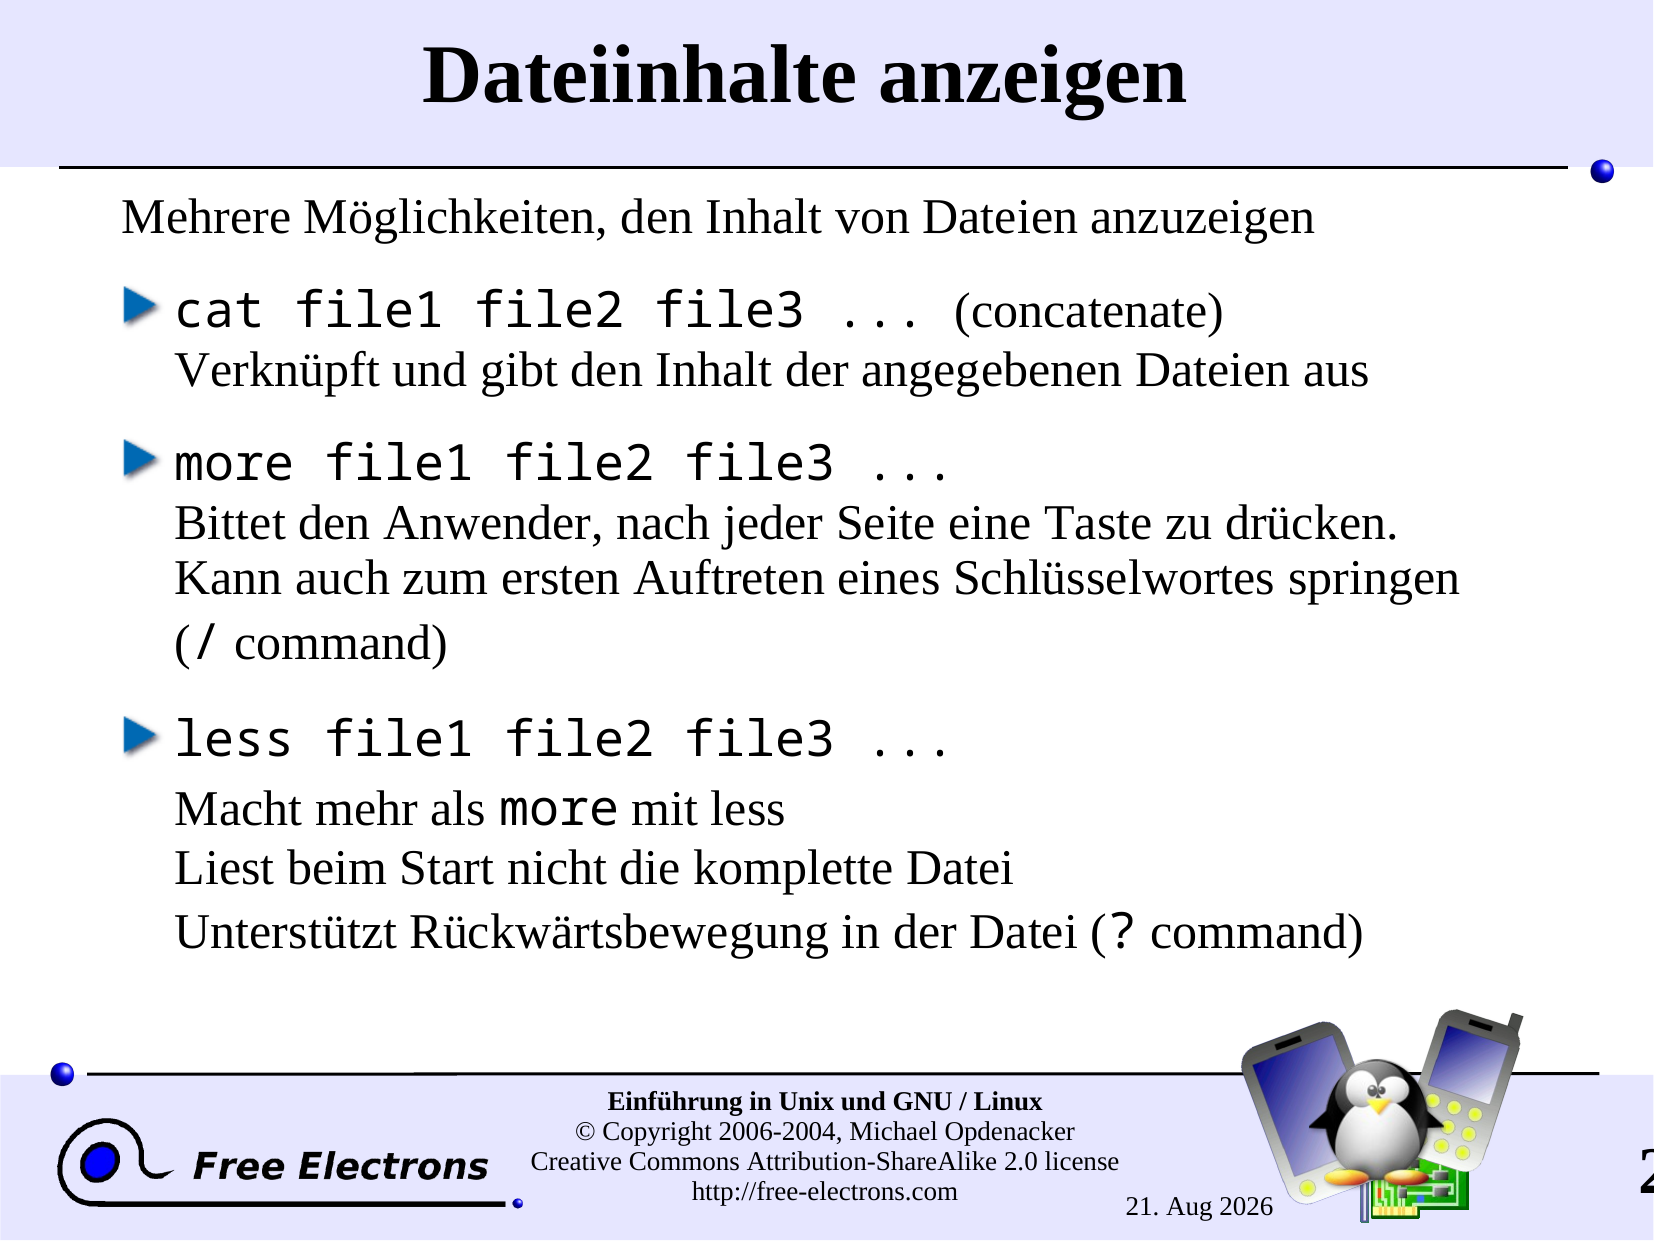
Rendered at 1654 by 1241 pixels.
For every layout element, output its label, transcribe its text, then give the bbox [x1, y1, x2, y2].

picture [50, 1107, 527, 1216]
picture [1228, 1007, 1538, 1241]
title Dateiinhalte anzeigen [60, 12, 1551, 138]
list Mehrere Möglichkeiten, den Inhalt von Dateien anzuzeigen cat file1 file2 file3 ... (concatenate) Verknüpft und gibt den Inhalt der angegebenen Dateien aus more file1 file2 file3 ... Bittet den Anwender, nach jeder Seite eine Taste zu drücken. Kann auch zum ersten Auftreten eines Schlüsselwortes springen (/ command) less file1 file2 file3 ... Macht mehr als more mit less Liest beim Start nicht die komplette Datei Unterstützt Rückwärtsbewegung in der Datei (? command) [103, 188, 1517, 1058]
